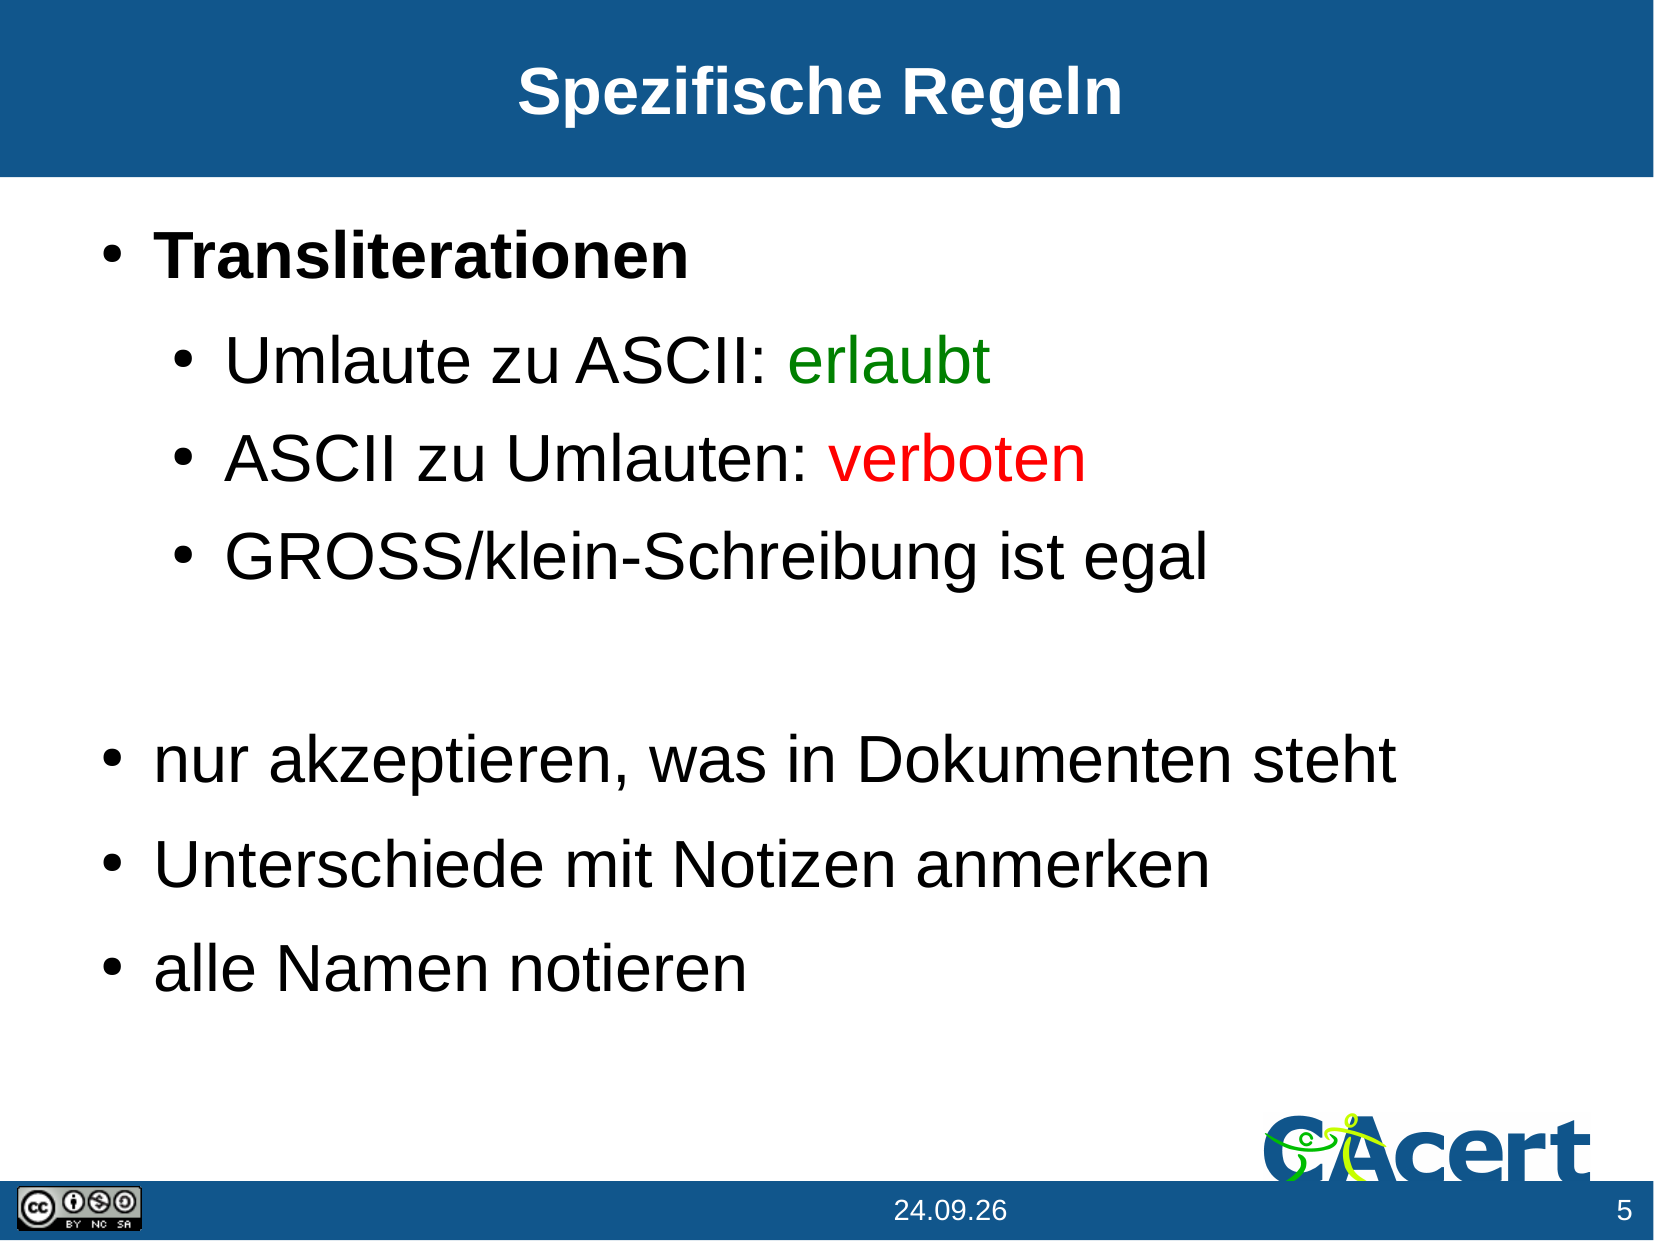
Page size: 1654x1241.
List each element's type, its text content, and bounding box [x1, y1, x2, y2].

title Spezifische Regeln [76, 17, 1565, 166]
picture [17, 1186, 142, 1231]
list Transliterationen Umlaute zu ASCII: erlaubt ASCII zu Umlauten: verboten GROSS/klein-Schreibung ist egal nur akzeptieren, was in Dokumenten steht Unterschiede mit Notizen anmerken alle Namen notieren [82, 218, 1571, 1091]
picture [1263, 1112, 1591, 1181]
